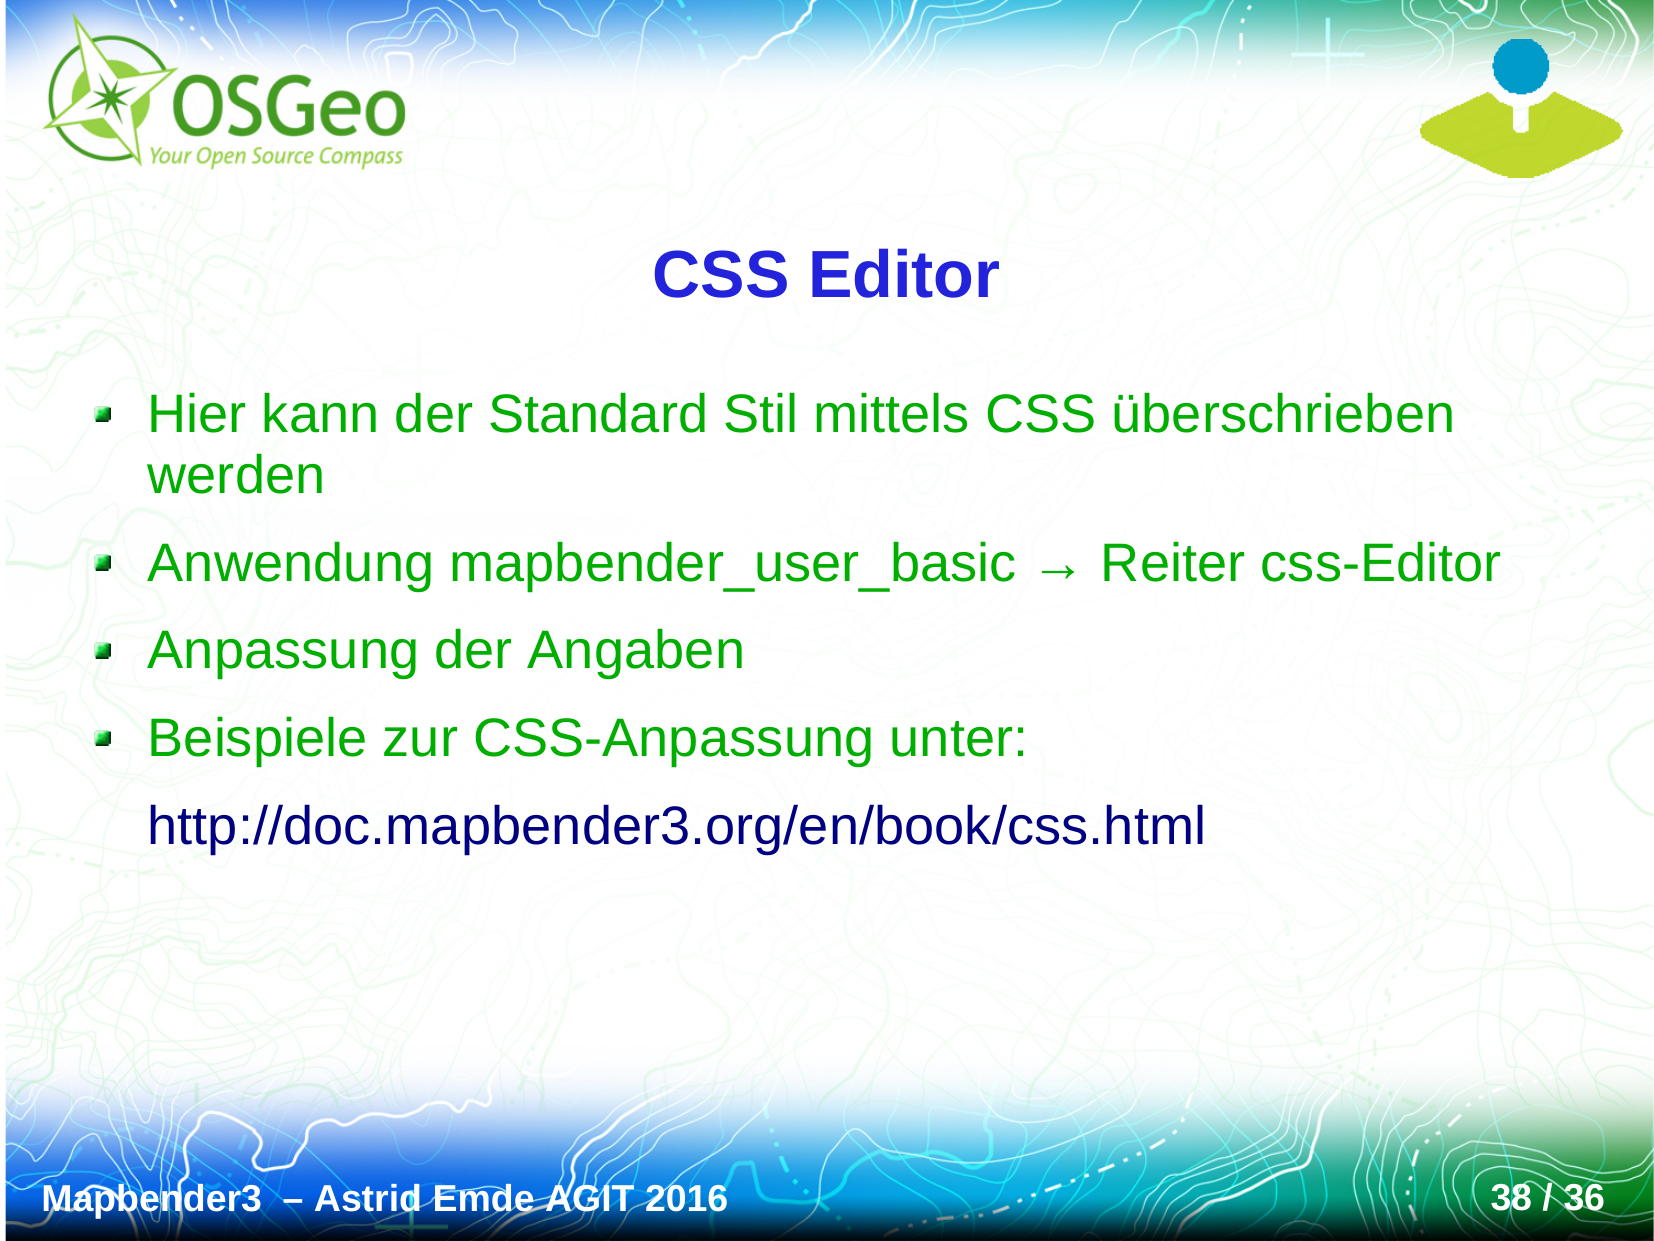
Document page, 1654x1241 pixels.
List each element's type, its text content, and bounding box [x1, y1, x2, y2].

picture [5, 0, 1654, 1241]
title CSS Editor [82, 200, 1571, 349]
list Hier kann der Standard Stil mittels CSS überschrieben werden Anwendung mapbender_user_basic → Reiter css-Editor Anpassung der Angaben Beispiele zur CSS-Anpassung unter: http://doc.mapbender3.org/en/book/css.html [76, 383, 1565, 1203]
